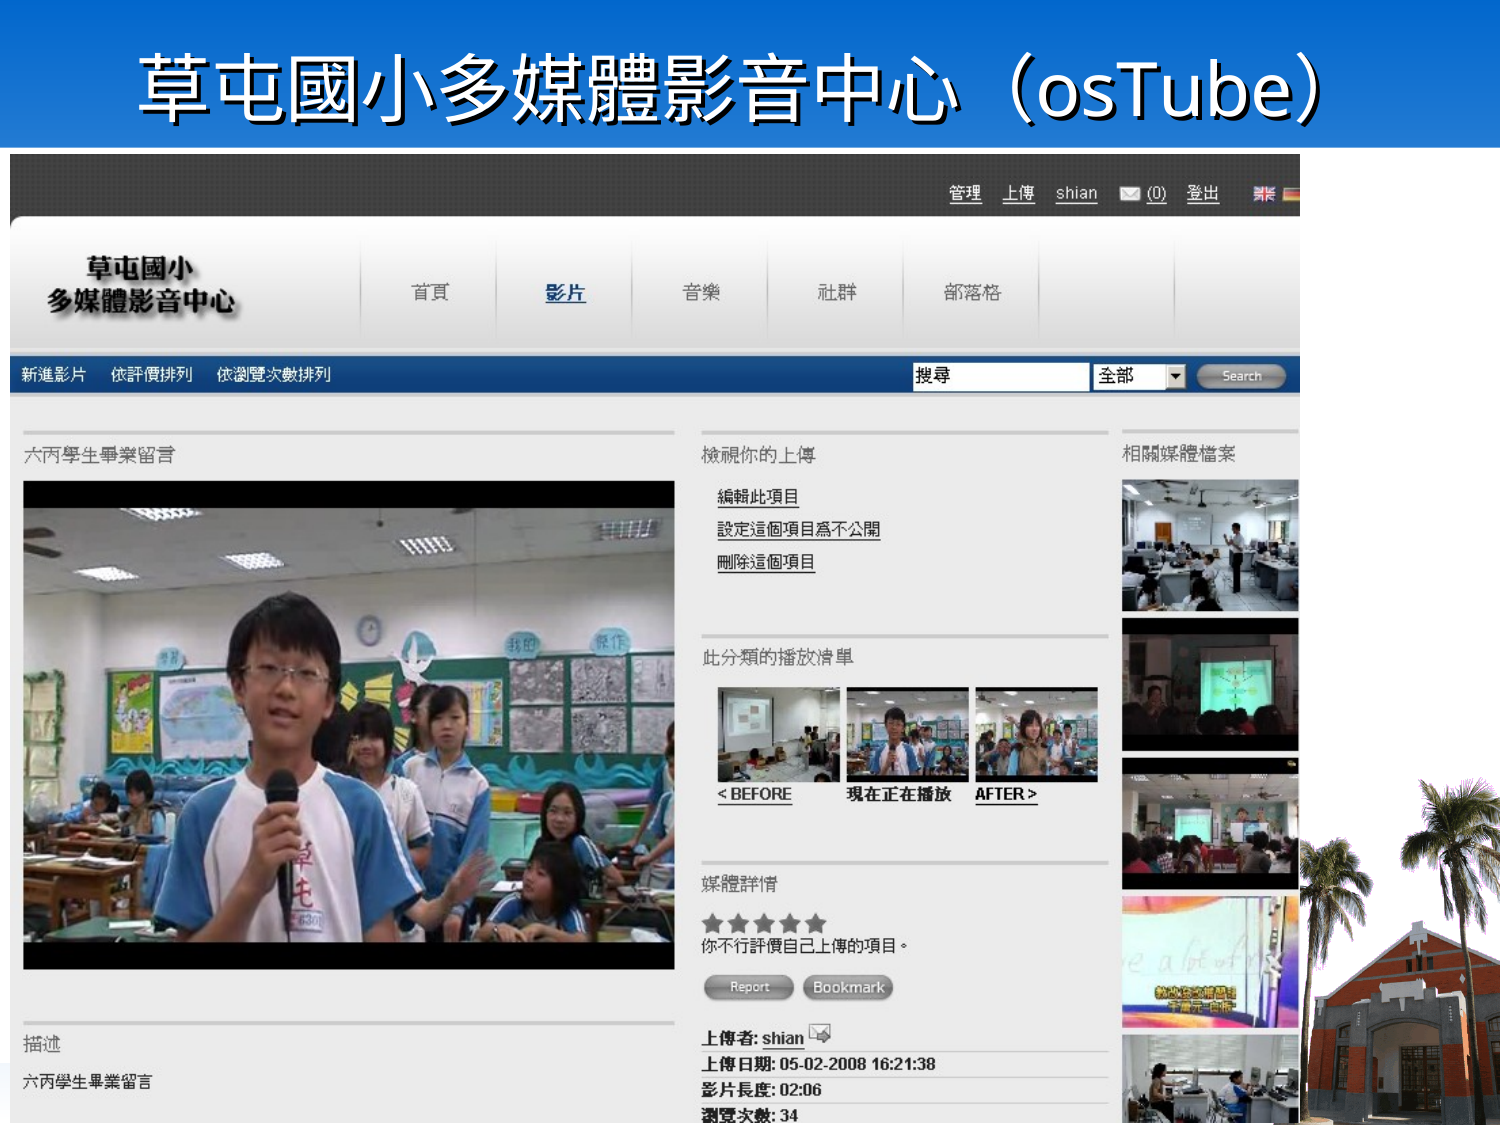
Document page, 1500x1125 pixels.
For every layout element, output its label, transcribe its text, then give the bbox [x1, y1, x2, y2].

picture [10, 154, 1500, 1125]
text_box 草屯國小多媒體影音中心（osTube） [0, 29, 1500, 120]
